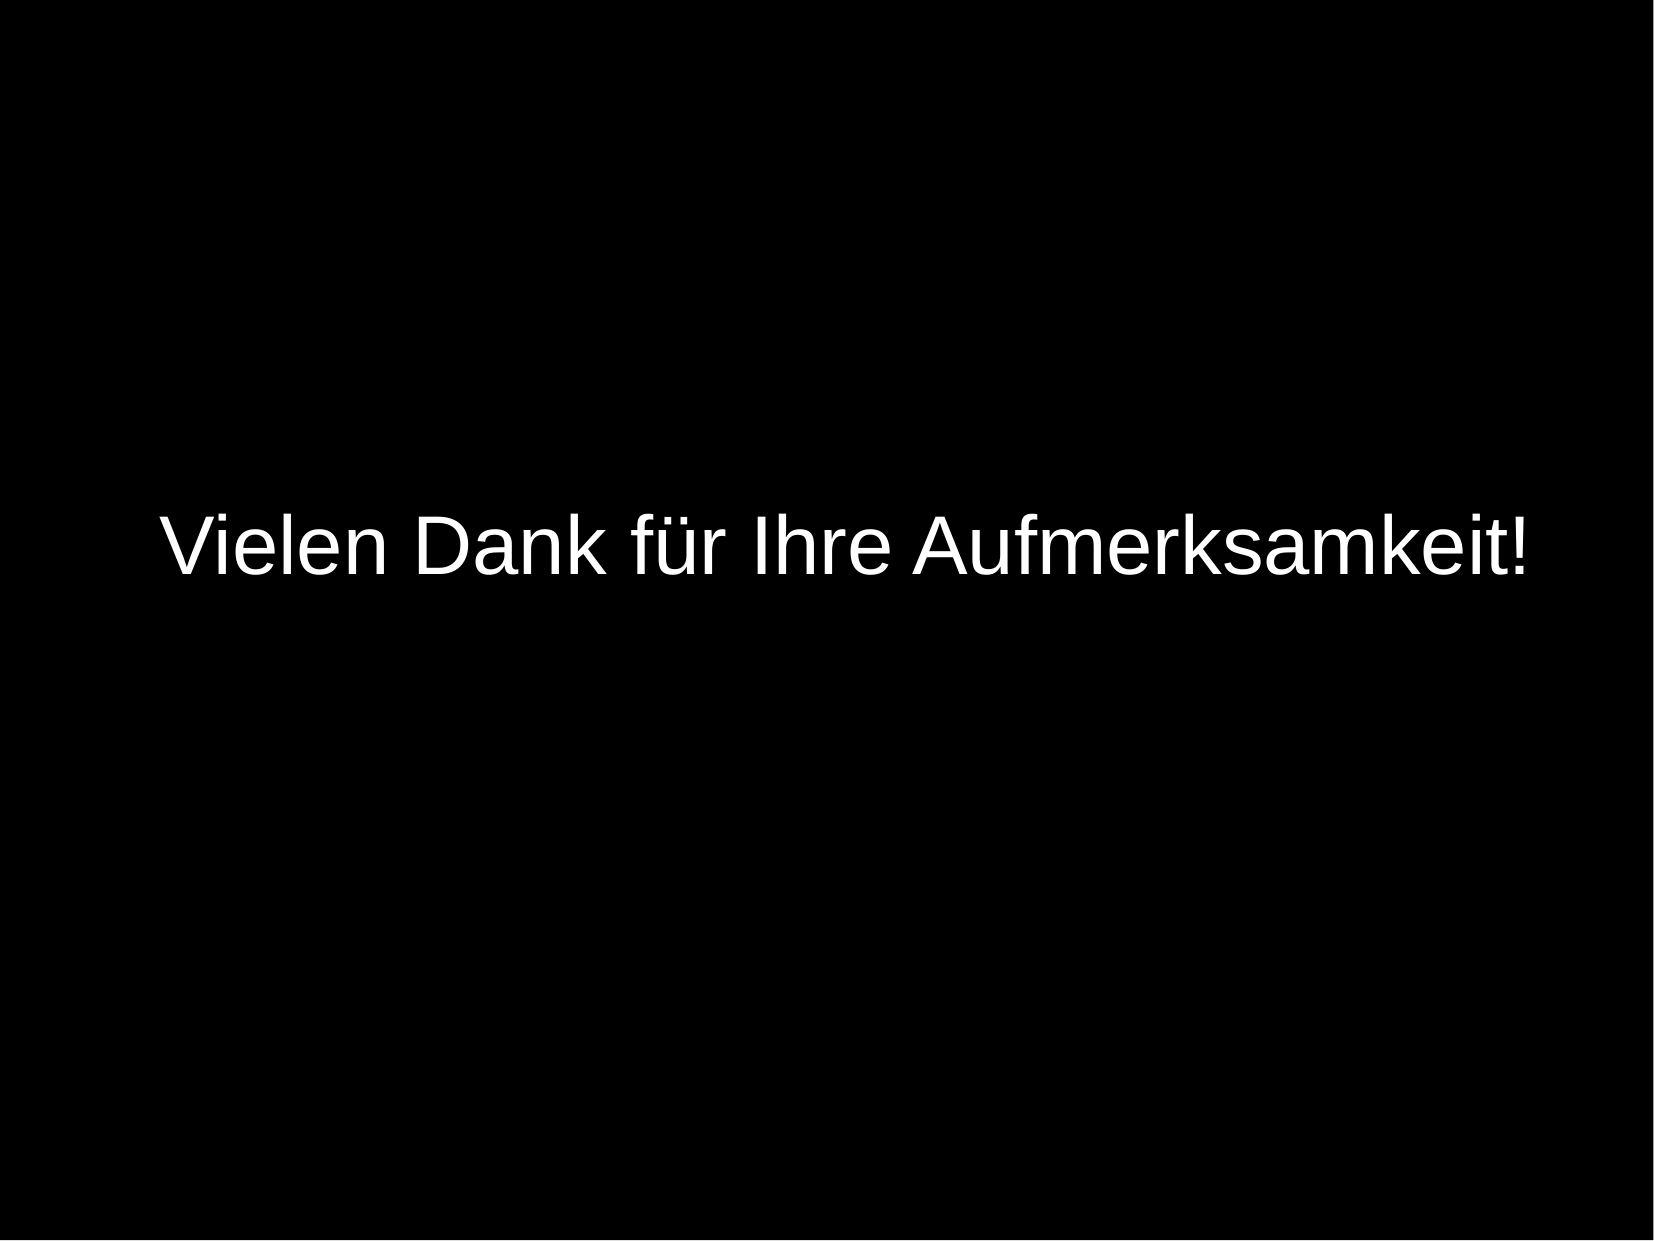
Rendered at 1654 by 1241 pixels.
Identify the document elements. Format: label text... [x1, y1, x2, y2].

subtitle Vielen Dank für Ihre Aufmerksamkeit! [0, 0, 1654, 1241]
